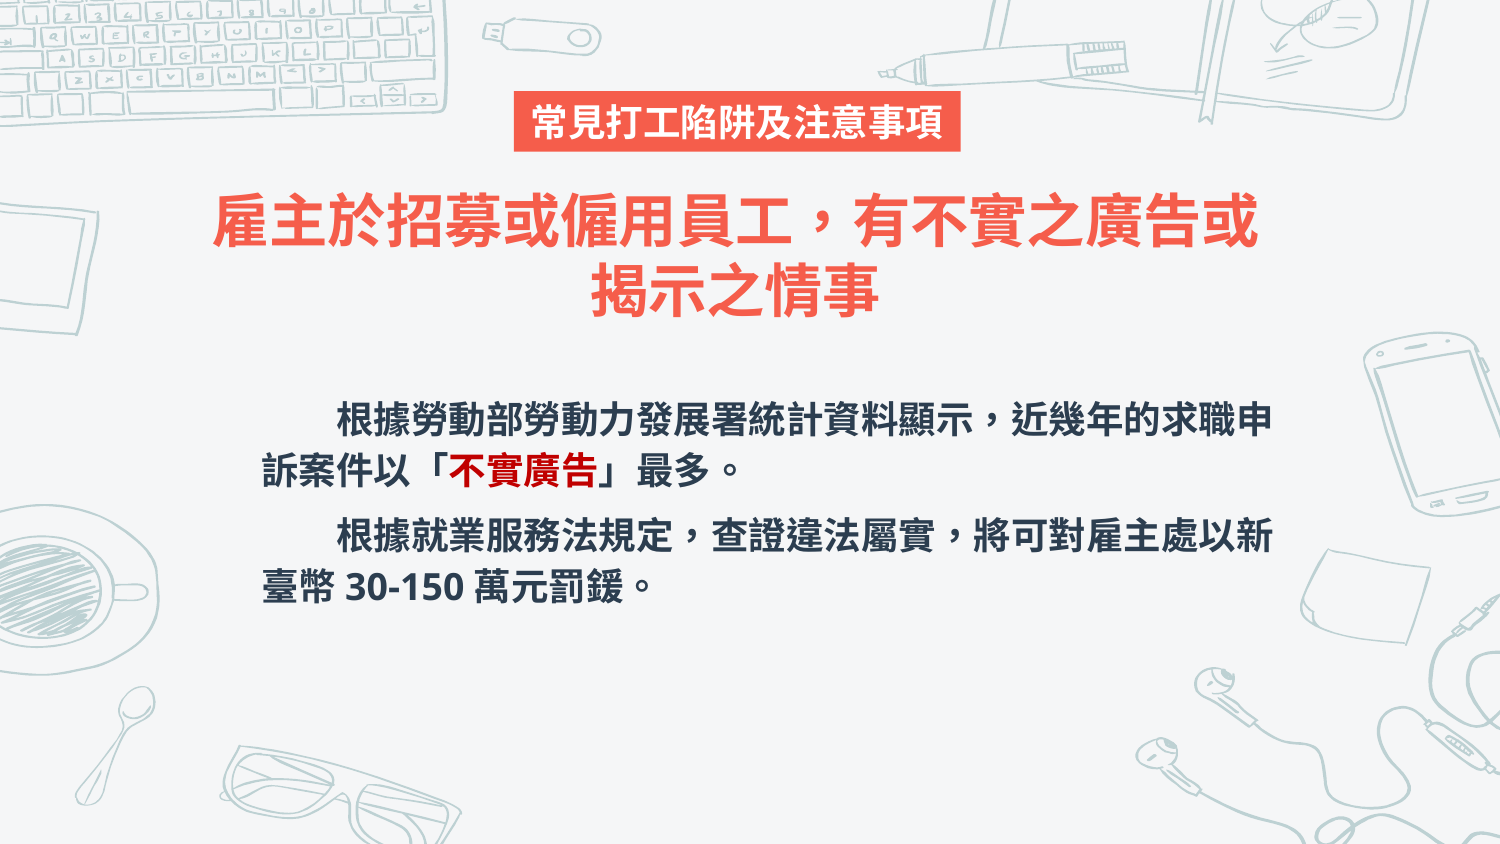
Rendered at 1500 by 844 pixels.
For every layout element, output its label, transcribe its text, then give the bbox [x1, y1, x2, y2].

text_box 根據勞動部勞動力發展署統計資料顯示，近幾年的求職申訴案件以「不實廣告」最多。 根據就業服務法規定，查證違法屬實，將可對雇主處以新臺幣30-150萬元罰鍰。 [171, 373, 1294, 622]
text_box 常見打工陷阱及注意事項 [513, 91, 961, 152]
title 雇主於招募或僱用員工，有不實之廣告或揭示之情事 [171, 125, 1300, 340]
